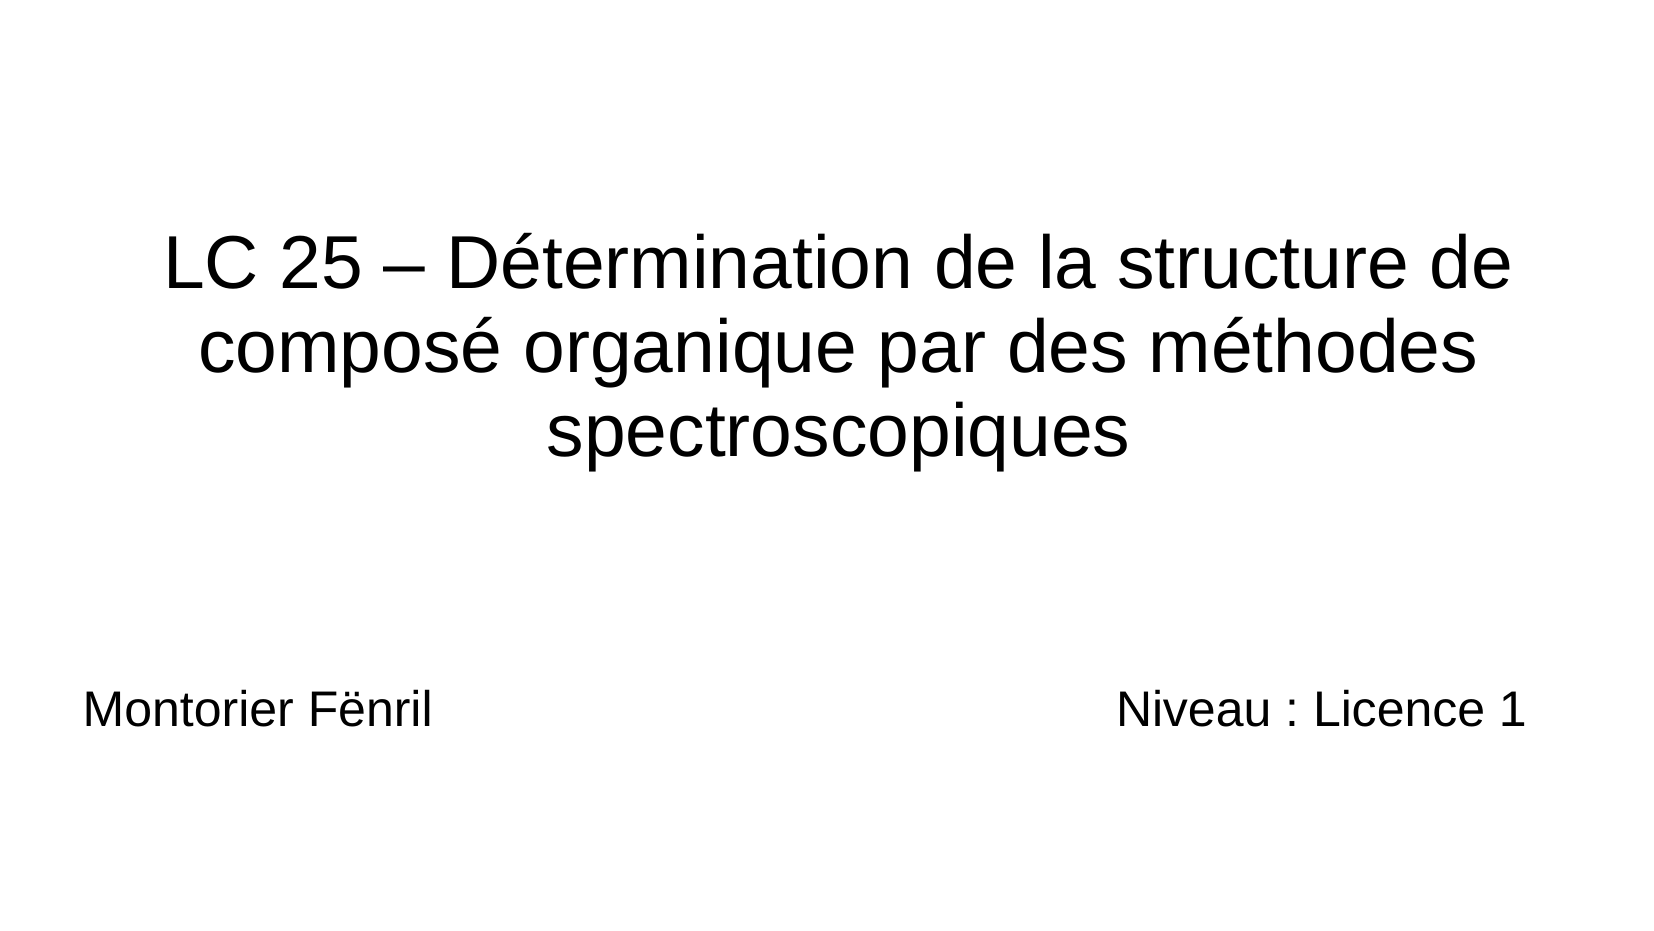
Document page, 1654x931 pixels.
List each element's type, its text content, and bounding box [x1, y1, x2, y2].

title LC 25 – Détermination de la structure de composé organique par des méthodes spectroscopiques [94, 136, 1583, 557]
subtitle Montorier Fënril Niveau : Licence 1 [82, 661, 1571, 758]
